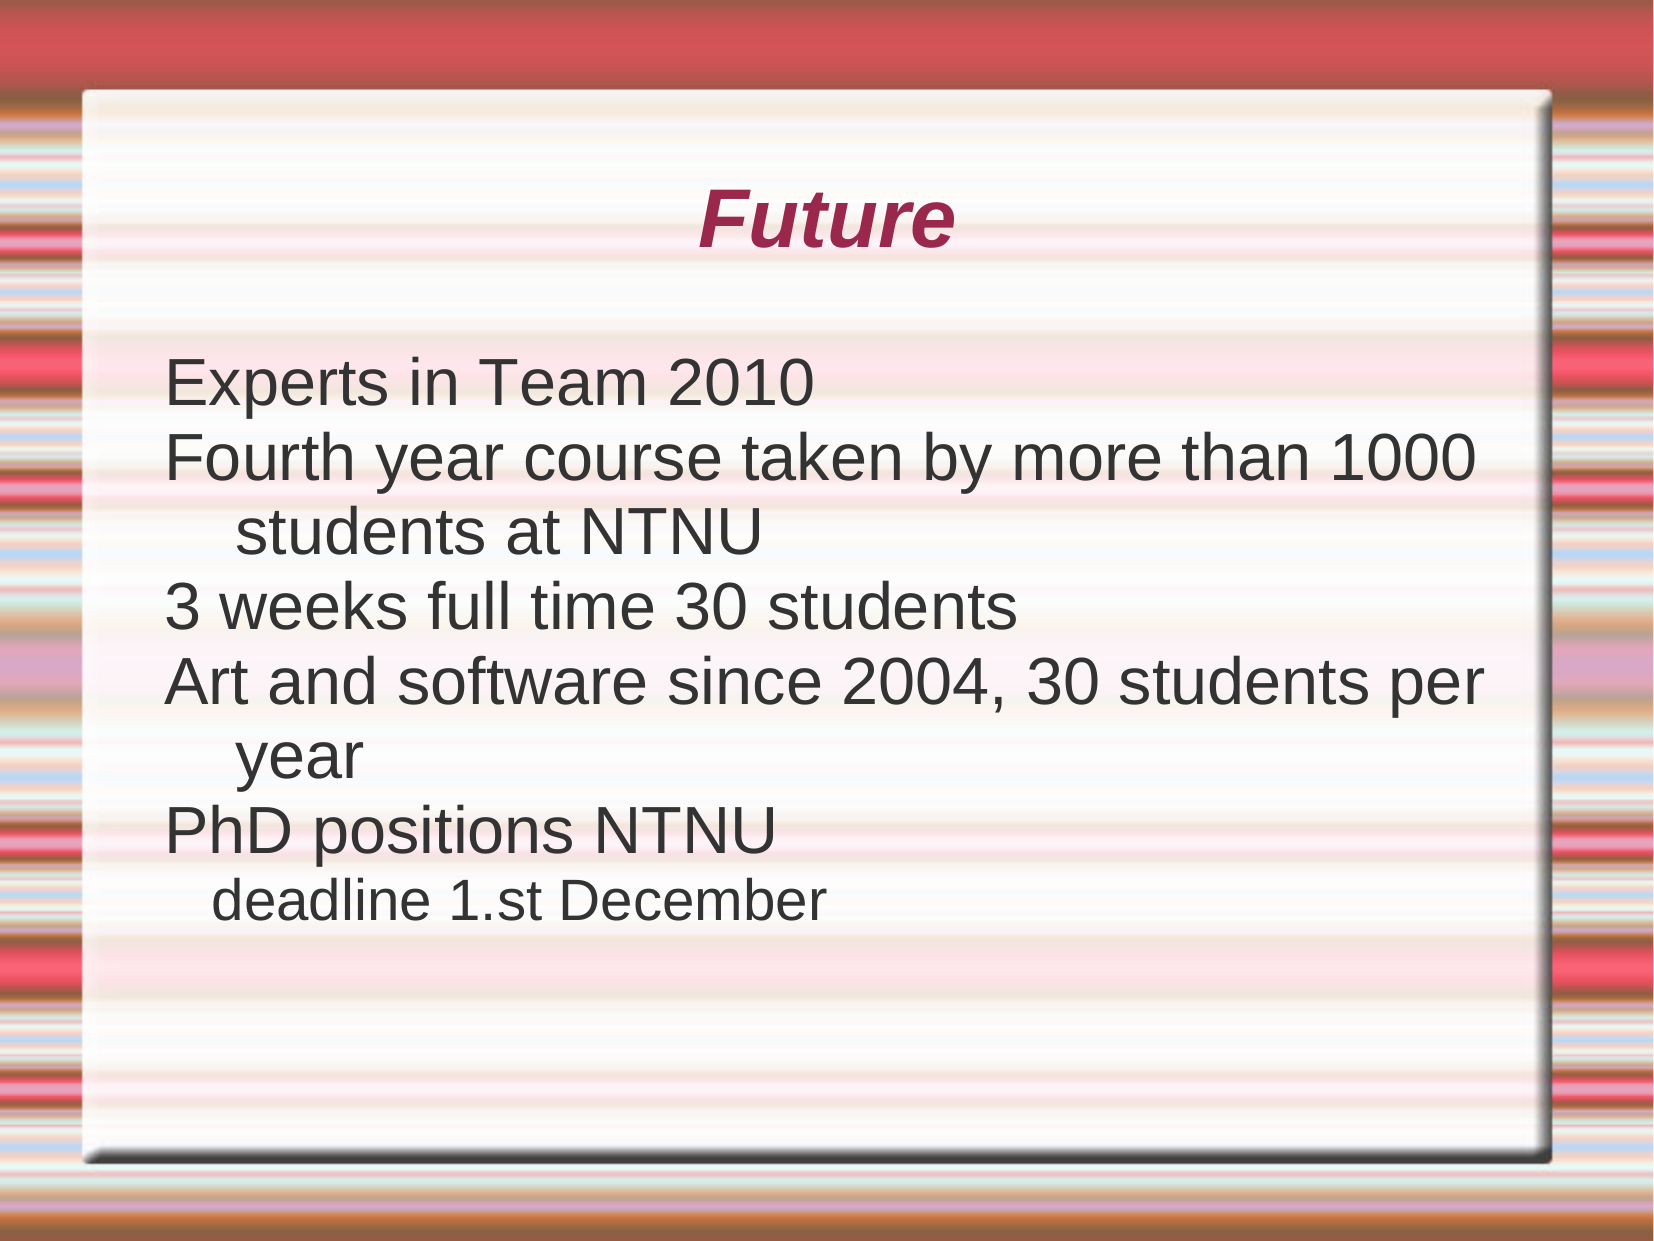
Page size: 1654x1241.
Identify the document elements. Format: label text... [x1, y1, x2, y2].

picture [0, 0, 1654, 1241]
title Future [121, 114, 1534, 322]
list Experts in Team 2010 Fourth year course taken by more than 1000 students at NTNU 3 weeks full time 30 students Art and software since 2004, 30 students per year PhD positions NTNU deadline 1.st December [152, 344, 1534, 1127]
